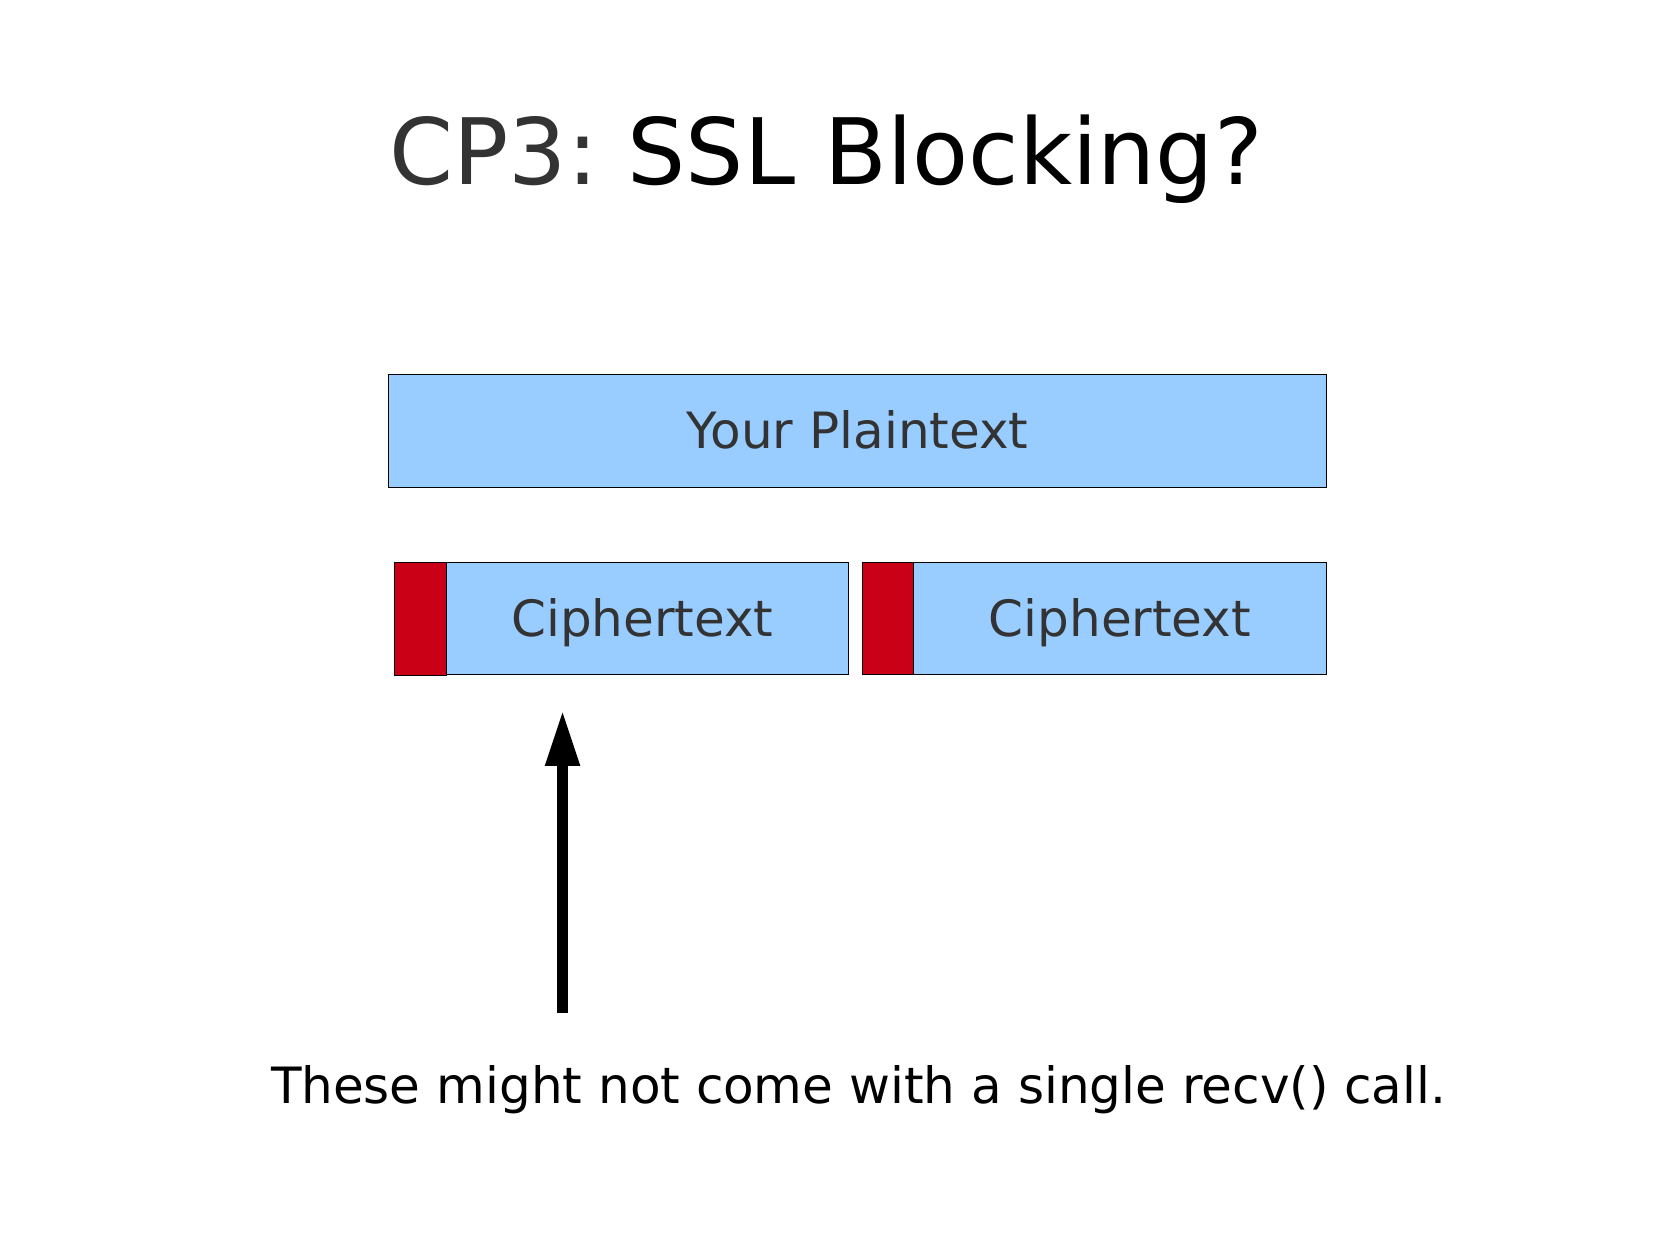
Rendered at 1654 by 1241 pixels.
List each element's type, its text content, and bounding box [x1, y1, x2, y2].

text_box [394, 562, 447, 676]
text_box Your Plaintext [388, 374, 1327, 488]
text_box These might not come with a single recv() call. [256, 1050, 1463, 1124]
text_box Ciphertext [447, 562, 849, 675]
title CP3: SSL Blocking? [82, 49, 1571, 257]
text_box [862, 562, 914, 675]
text_box Ciphertext [914, 562, 1327, 675]
